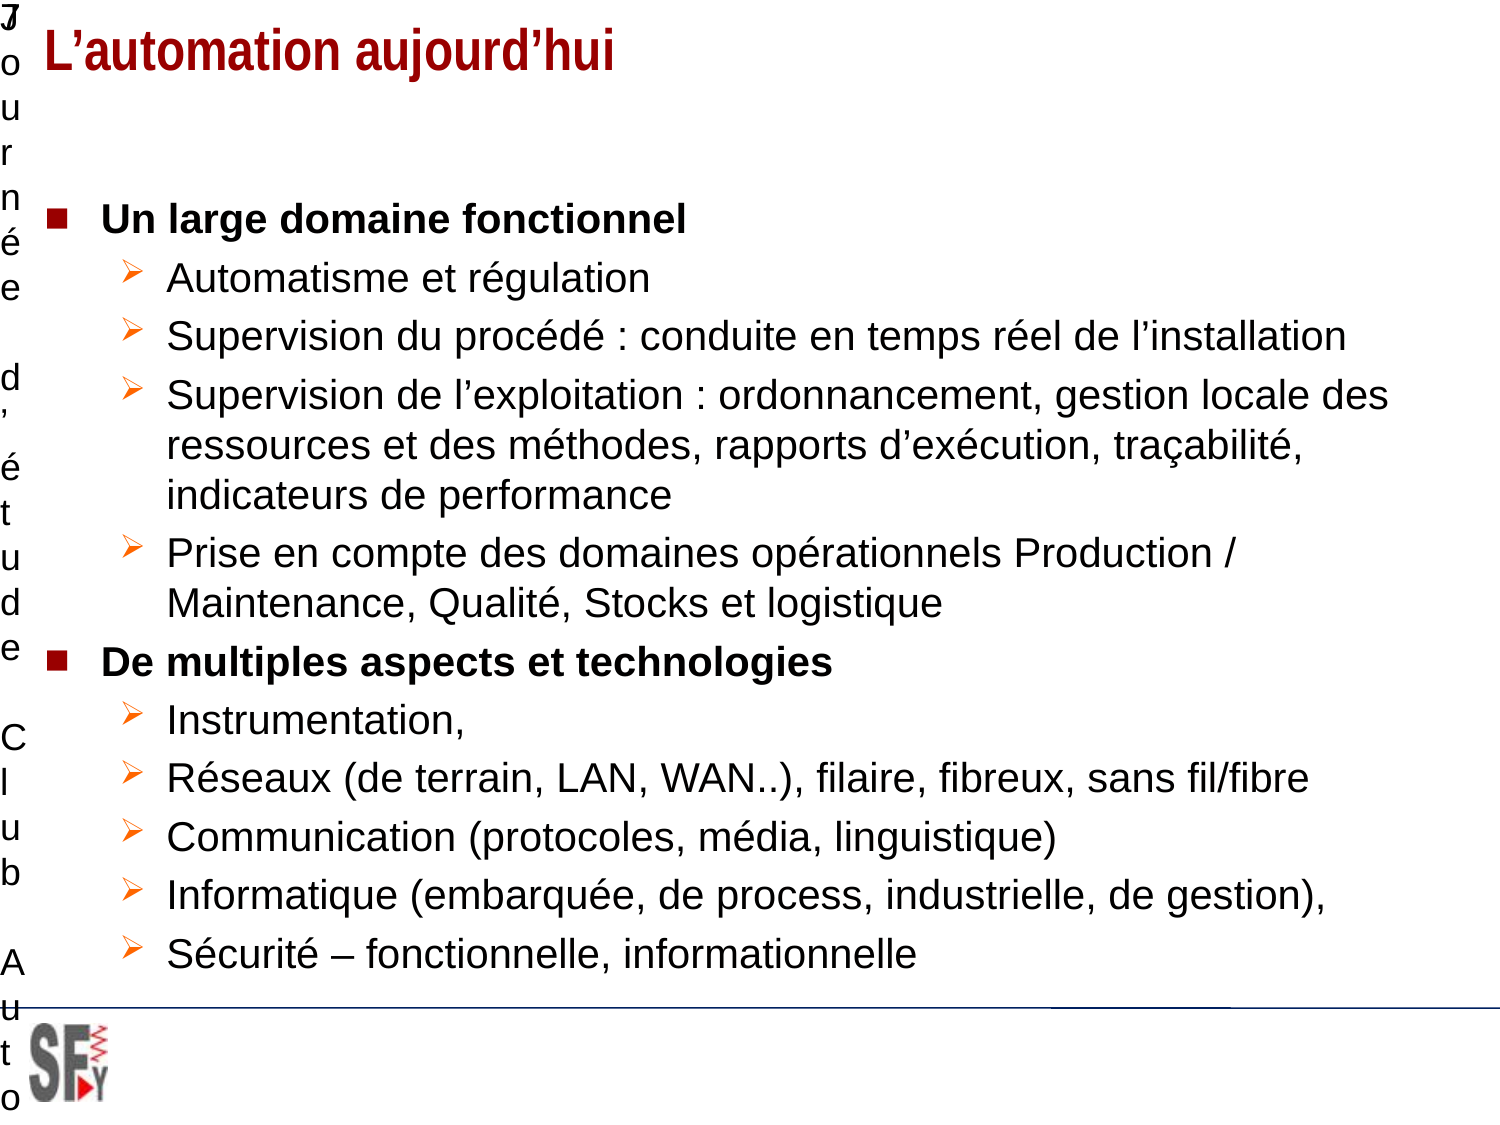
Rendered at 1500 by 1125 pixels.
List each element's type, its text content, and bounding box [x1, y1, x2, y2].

picture [29, 1023, 108, 1102]
title L’automation aujourd’hui [29, 12, 1471, 138]
list Un large domaine fonctionnel Automatisme et régulation Supervision du procédé : conduite en temps réel de l’installation Supervision de l’exploitation : ordonnancement, gestion locale des ressources et des méthodes, rapports d’exécution, traçabilité, indicateurs de performance Prise en compte des domaines opérationnels Production / Maintenance, Qualité, Stocks et logistique De multiples aspects et technologies Instrumentation, Réseaux (de terrain, LAN, WAN..), filaire, fibreux, sans fil/fibre Communication (protocoles, média, linguistique) Informatique (embarquée, de process, industrielle, de gestion), Sécurité – fonctionnelle, informationnelle [29, 184, 1471, 988]
